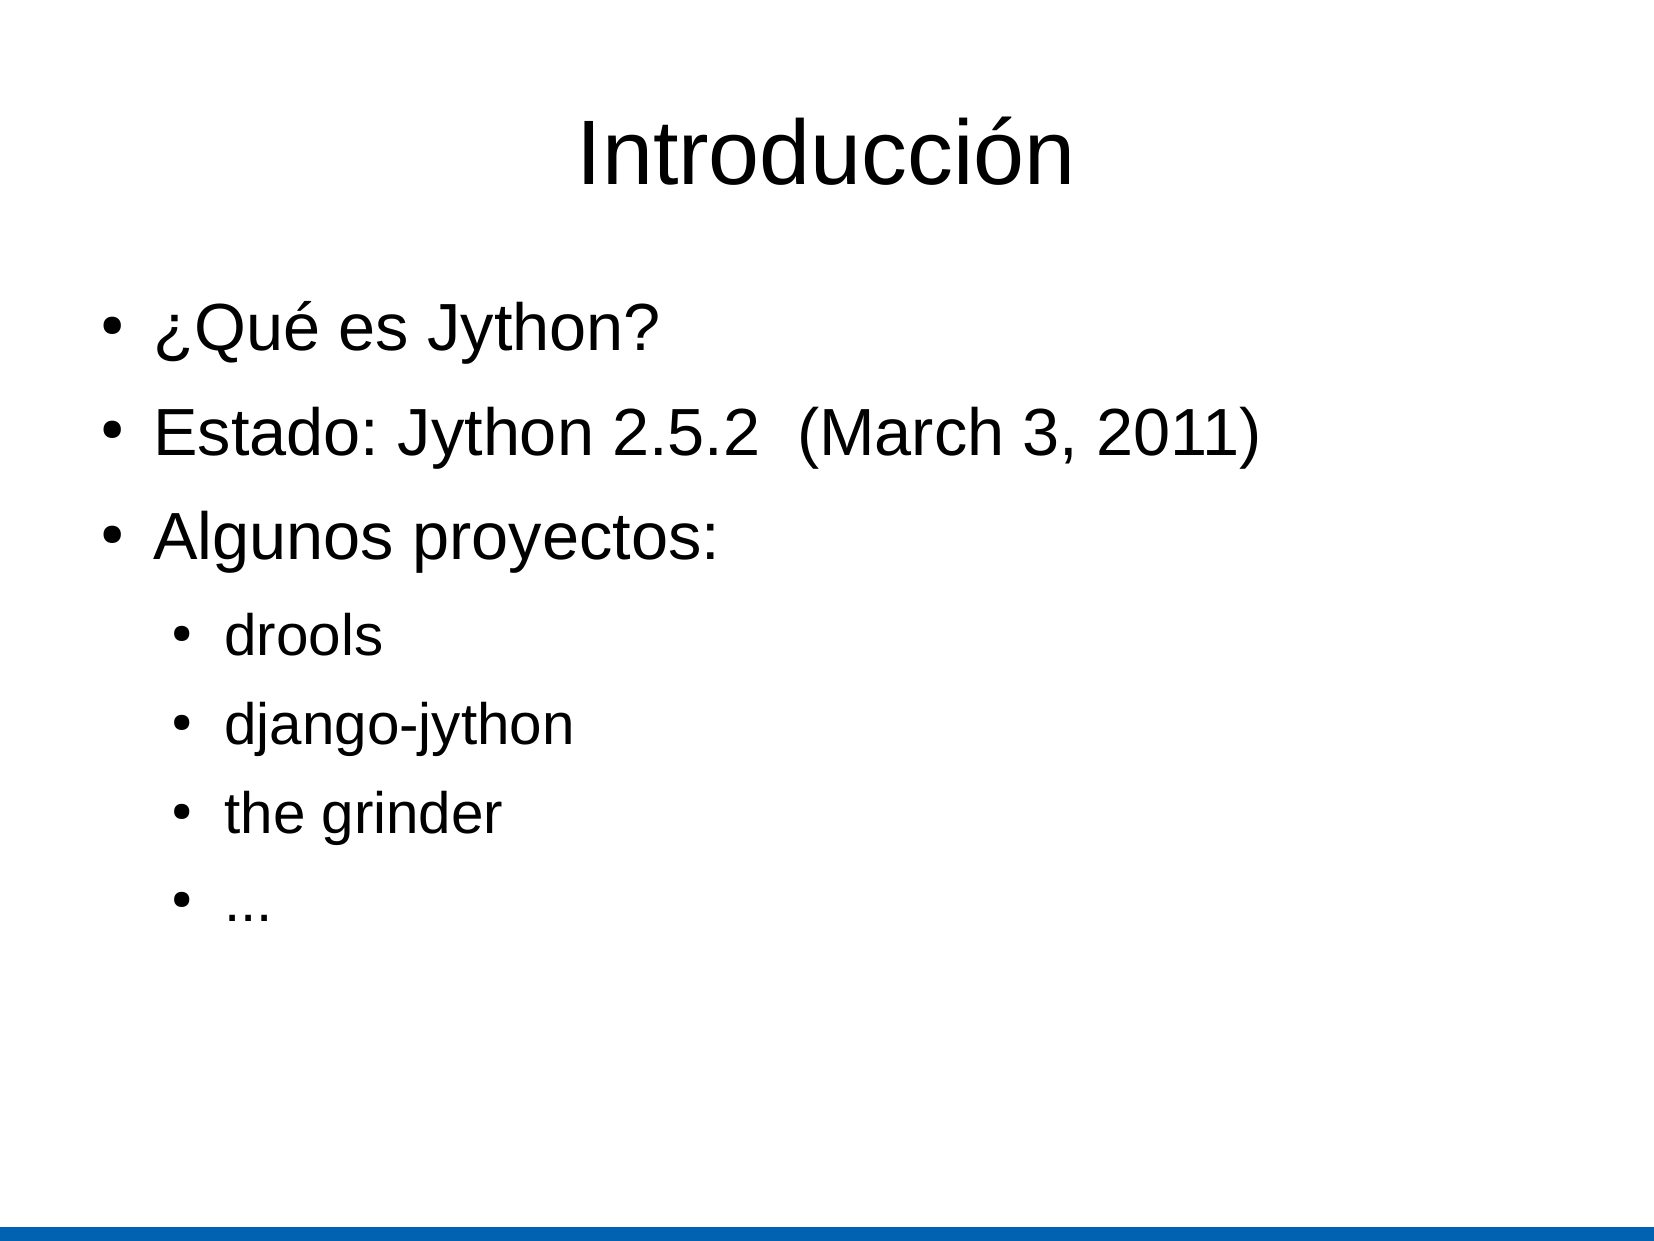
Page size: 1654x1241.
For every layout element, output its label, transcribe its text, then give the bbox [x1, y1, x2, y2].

title Introducción [82, 49, 1571, 257]
list ¿Qué es Jython? Estado: Jython 2.5.2 (March 3, 2011) Algunos proyectos: drools django-jython the grinder ... [82, 290, 1571, 1094]
